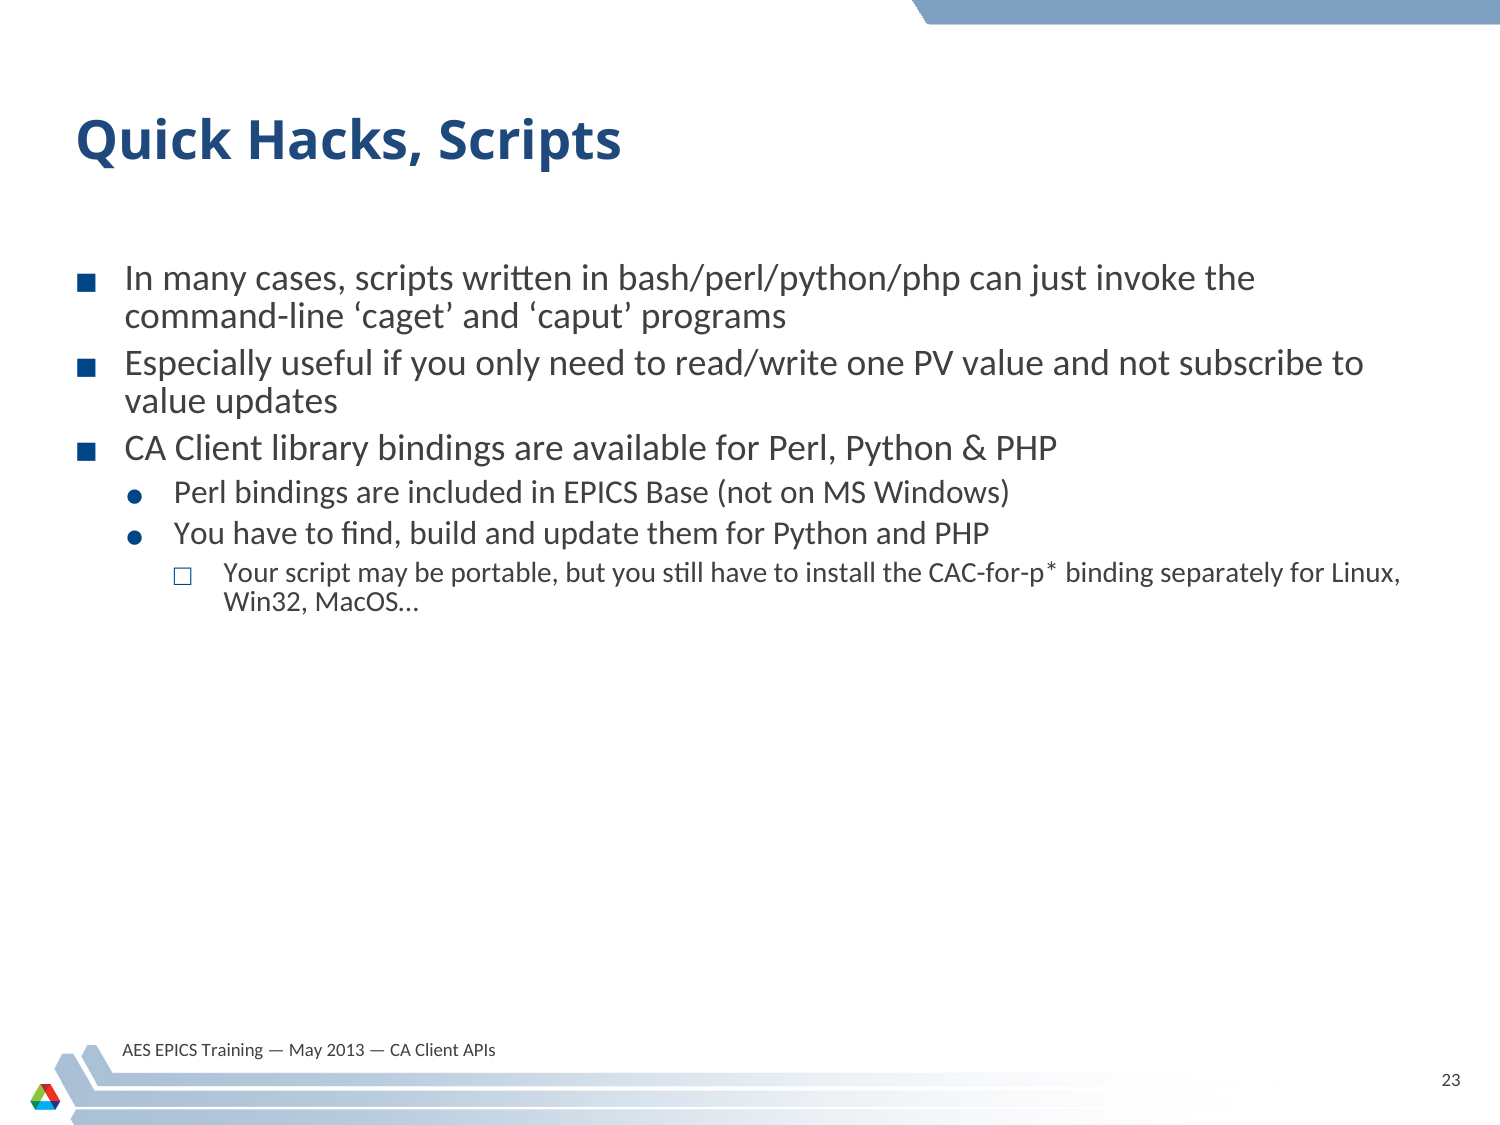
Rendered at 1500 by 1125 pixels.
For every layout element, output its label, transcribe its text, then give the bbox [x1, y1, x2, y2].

list In many cases, scripts written in bash/perl/python/php can just invoke the command-line ‘caget’ and ‘caput’ programs Especially useful if you only need to read/write one PV value and not subscribe to value updates CA Client library bindings are available for Perl, Python & PHP Perl bindings are included in EPICS Base (not on MS Windows) You have to find, build and update them for Python and PHP Your script may be portable, but you still have to install the CAC-for-p* binding separately for Linux, Win32, MacOS… [75, 262, 1426, 687]
picture [0, 0, 1500, 26]
picture [0, 1037, 1500, 1125]
title Quick Hacks, Scripts [75, 107, 1426, 171]
